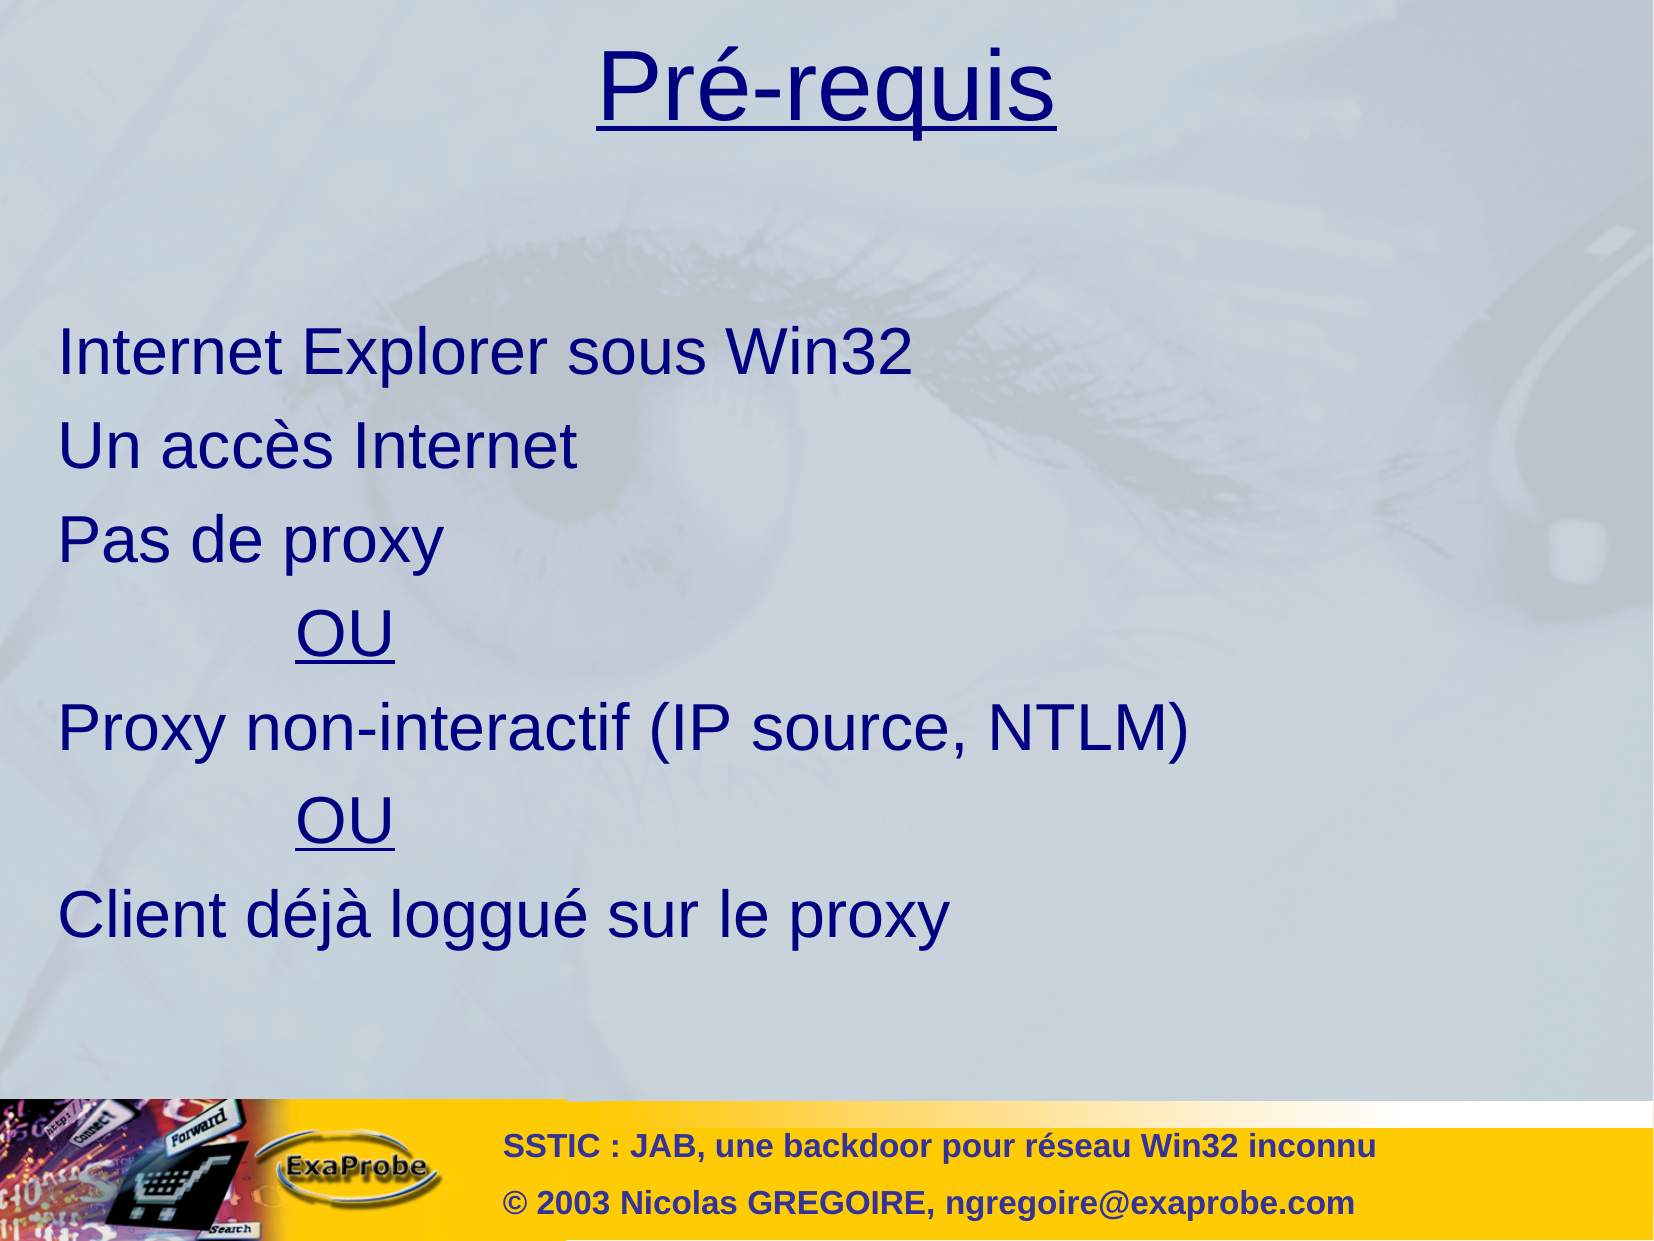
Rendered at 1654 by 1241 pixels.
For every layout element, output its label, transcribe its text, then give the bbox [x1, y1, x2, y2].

title Pré-requis [0, 0, 1654, 167]
subtitle Internet Explorer sous Win32 Un accès Internet Pas de proxy OU Proxy non-interactif (IP source, NTLM) OU Client déjà loggué sur le proxy [39, 222, 1623, 1041]
